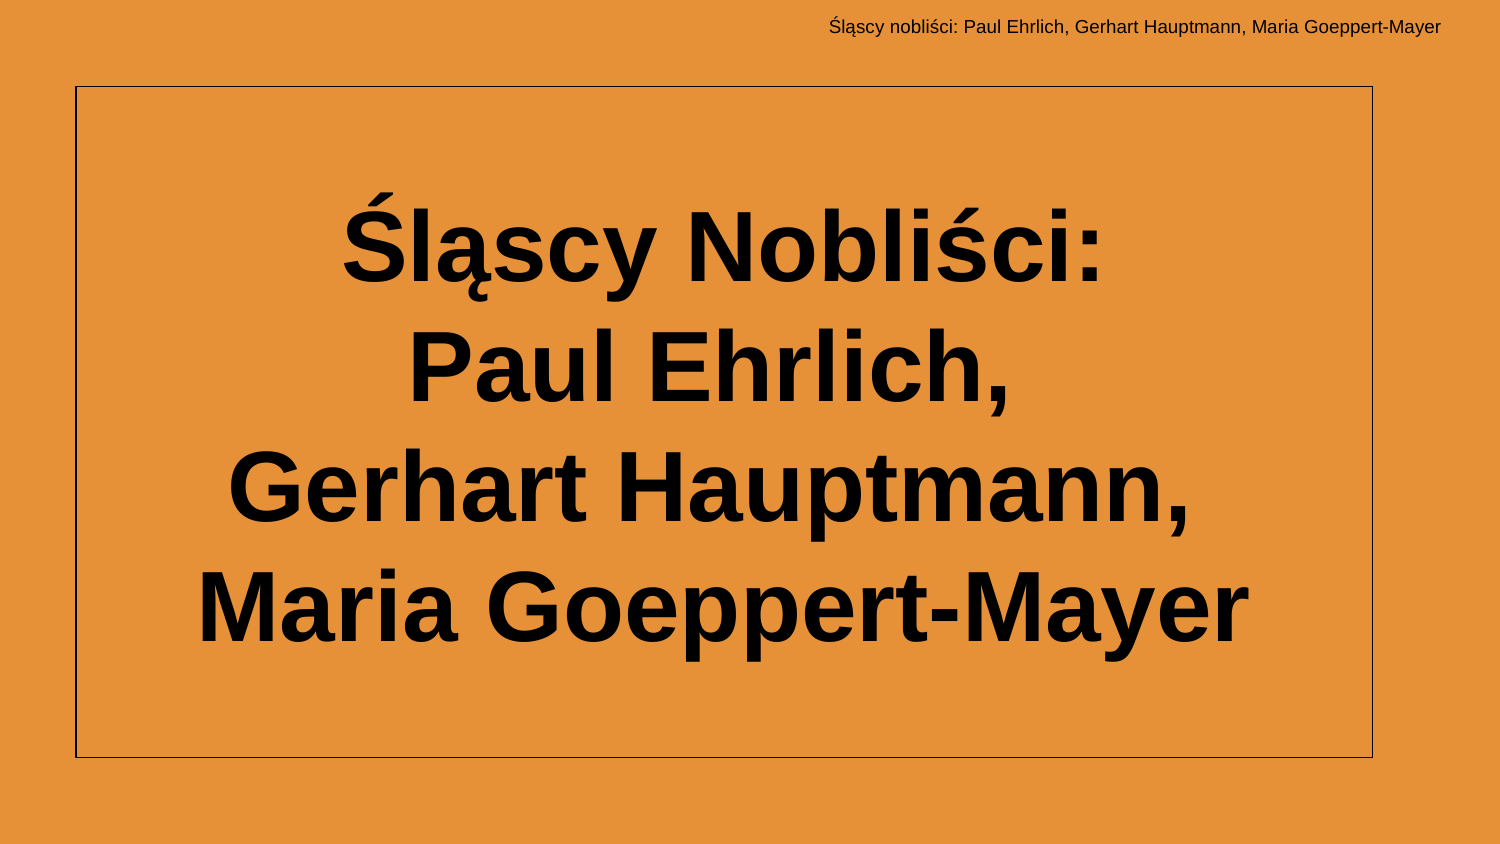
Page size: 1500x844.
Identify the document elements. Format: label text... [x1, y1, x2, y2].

title Śląscy Nobliści: Paul Ehrlich, Gerhart Hauptmann, Maria Goeppert-Mayer [76, 86, 1373, 758]
